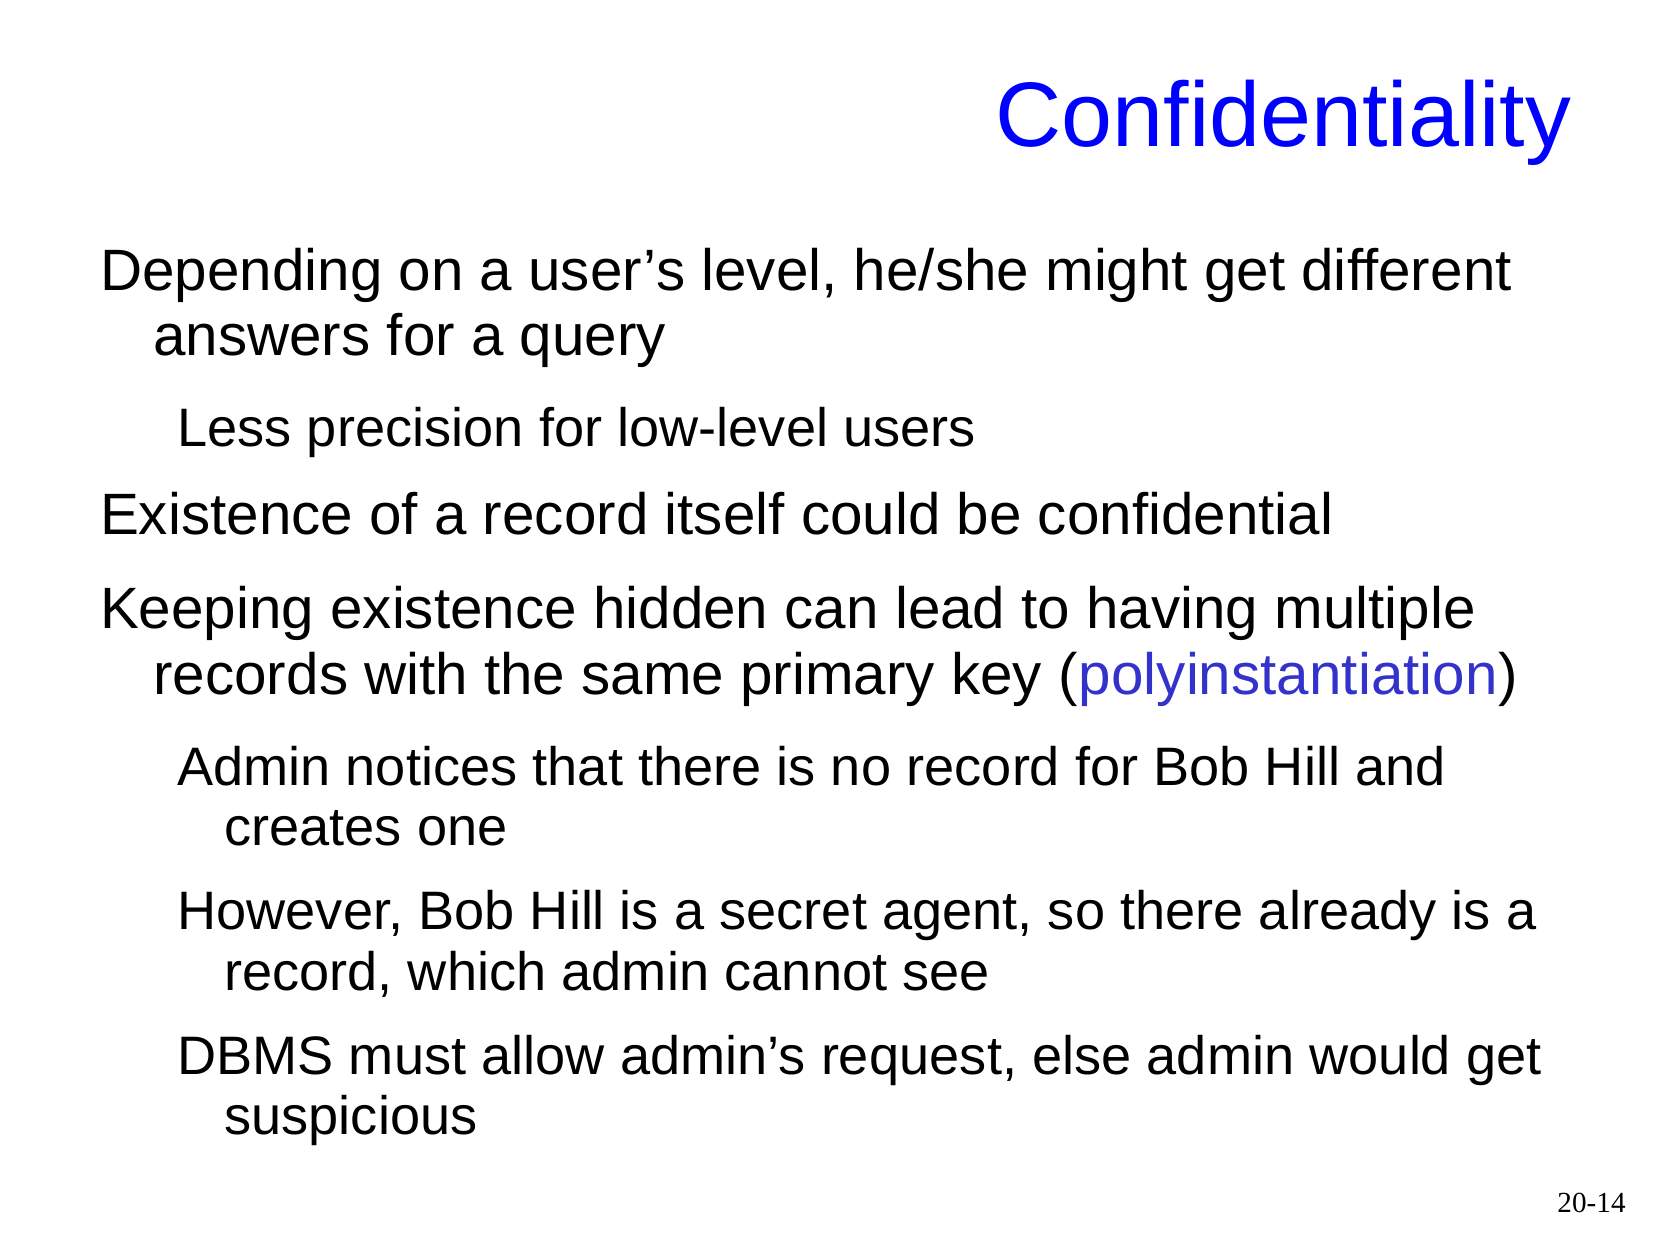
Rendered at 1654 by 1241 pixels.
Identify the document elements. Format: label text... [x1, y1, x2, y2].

title Confidentiality [84, 11, 1573, 218]
list Depending on a user’s level, he/she might get different answers for a query Less precision for low-level users Existence of a record itself could be confidential Keeping existence hidden can lead to having multiple records with the same primary key (polyinstantiation) Admin notices that there is no record for Bob Hill and creates one However, Bob Hill is a secret agent, so there already is a record, which admin cannot see DBMS must allow admin’s request, else admin would get suspicious [82, 237, 1571, 1170]
